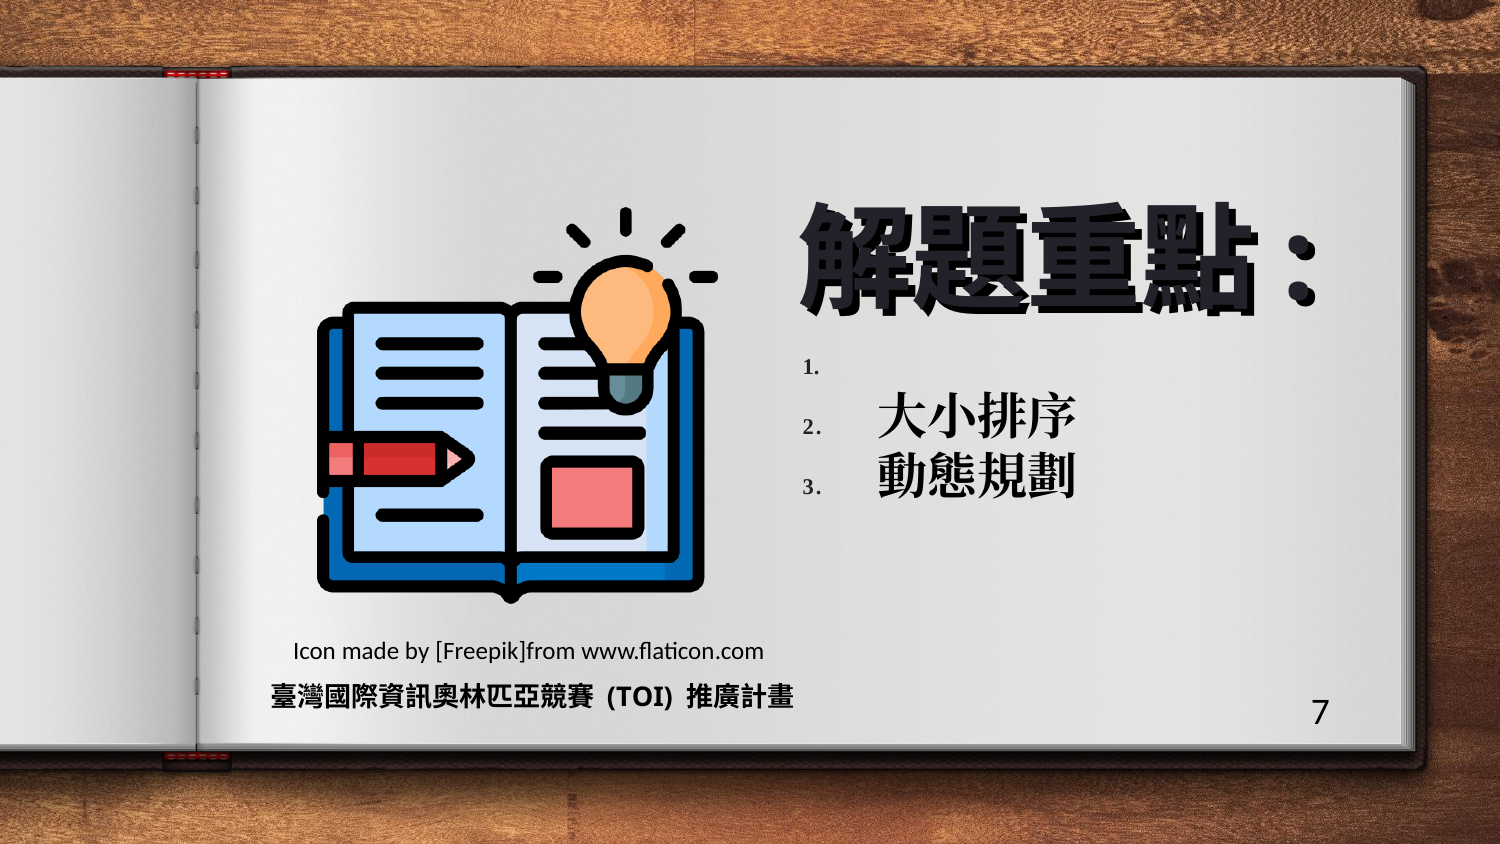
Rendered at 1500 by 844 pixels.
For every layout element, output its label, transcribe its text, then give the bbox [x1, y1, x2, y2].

picture [317, 205, 718, 606]
title 解題重點: [782, 146, 1313, 338]
subtitle 大小排序 動態規劃 [787, 309, 1361, 584]
text_box [1295, 672, 1386, 737]
text_box Icon made by [Freepik]from www.flaticon.com [278, 627, 867, 672]
